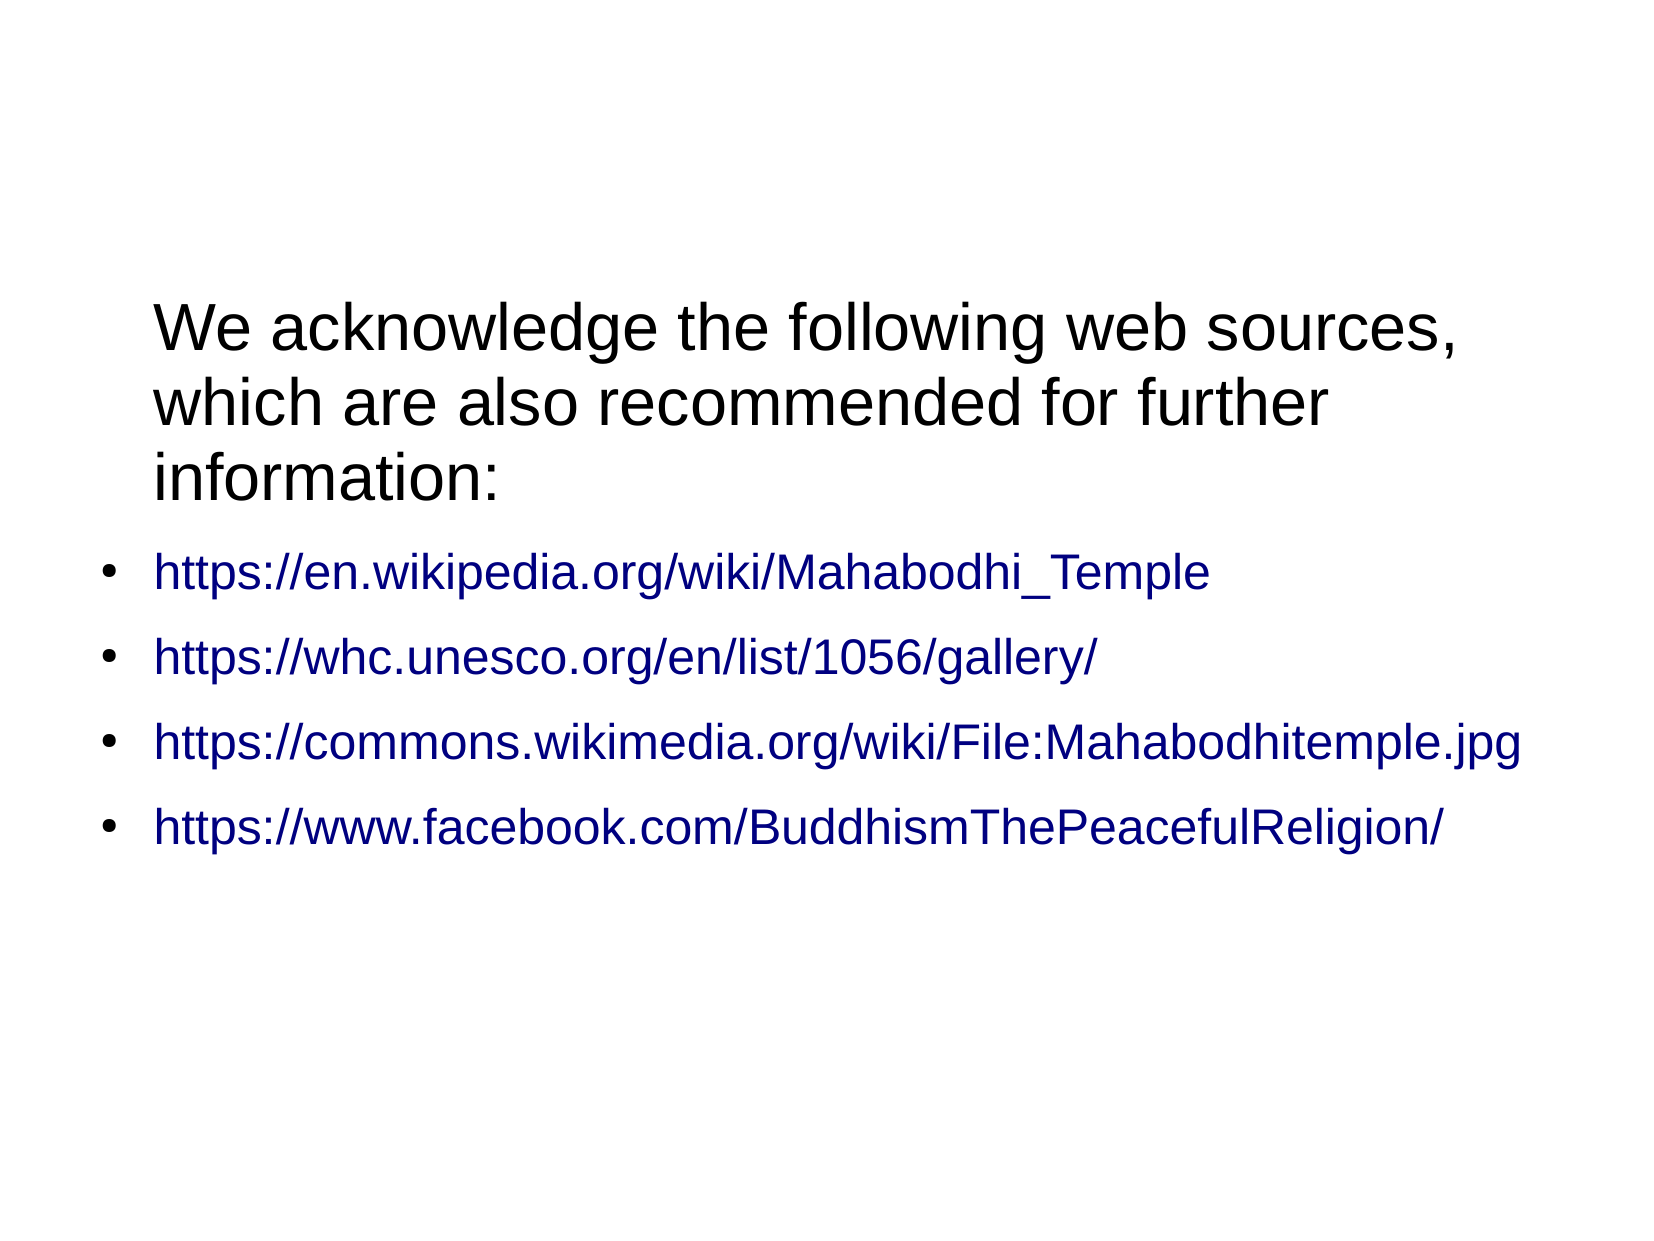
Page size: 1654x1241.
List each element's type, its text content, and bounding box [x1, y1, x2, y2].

list We acknowledge the following web sources, which are also recommended for further information: https://en.wikipedia.org/wiki/Mahabodhi_Temple https://whc.unesco.org/en/list/1056/gallery/ https://commons.wikimedia.org/wiki/File:Mahabodhitemple.jpg https://www.facebook.com/BuddhismThePeacefulReligion/ [82, 290, 1571, 1136]
